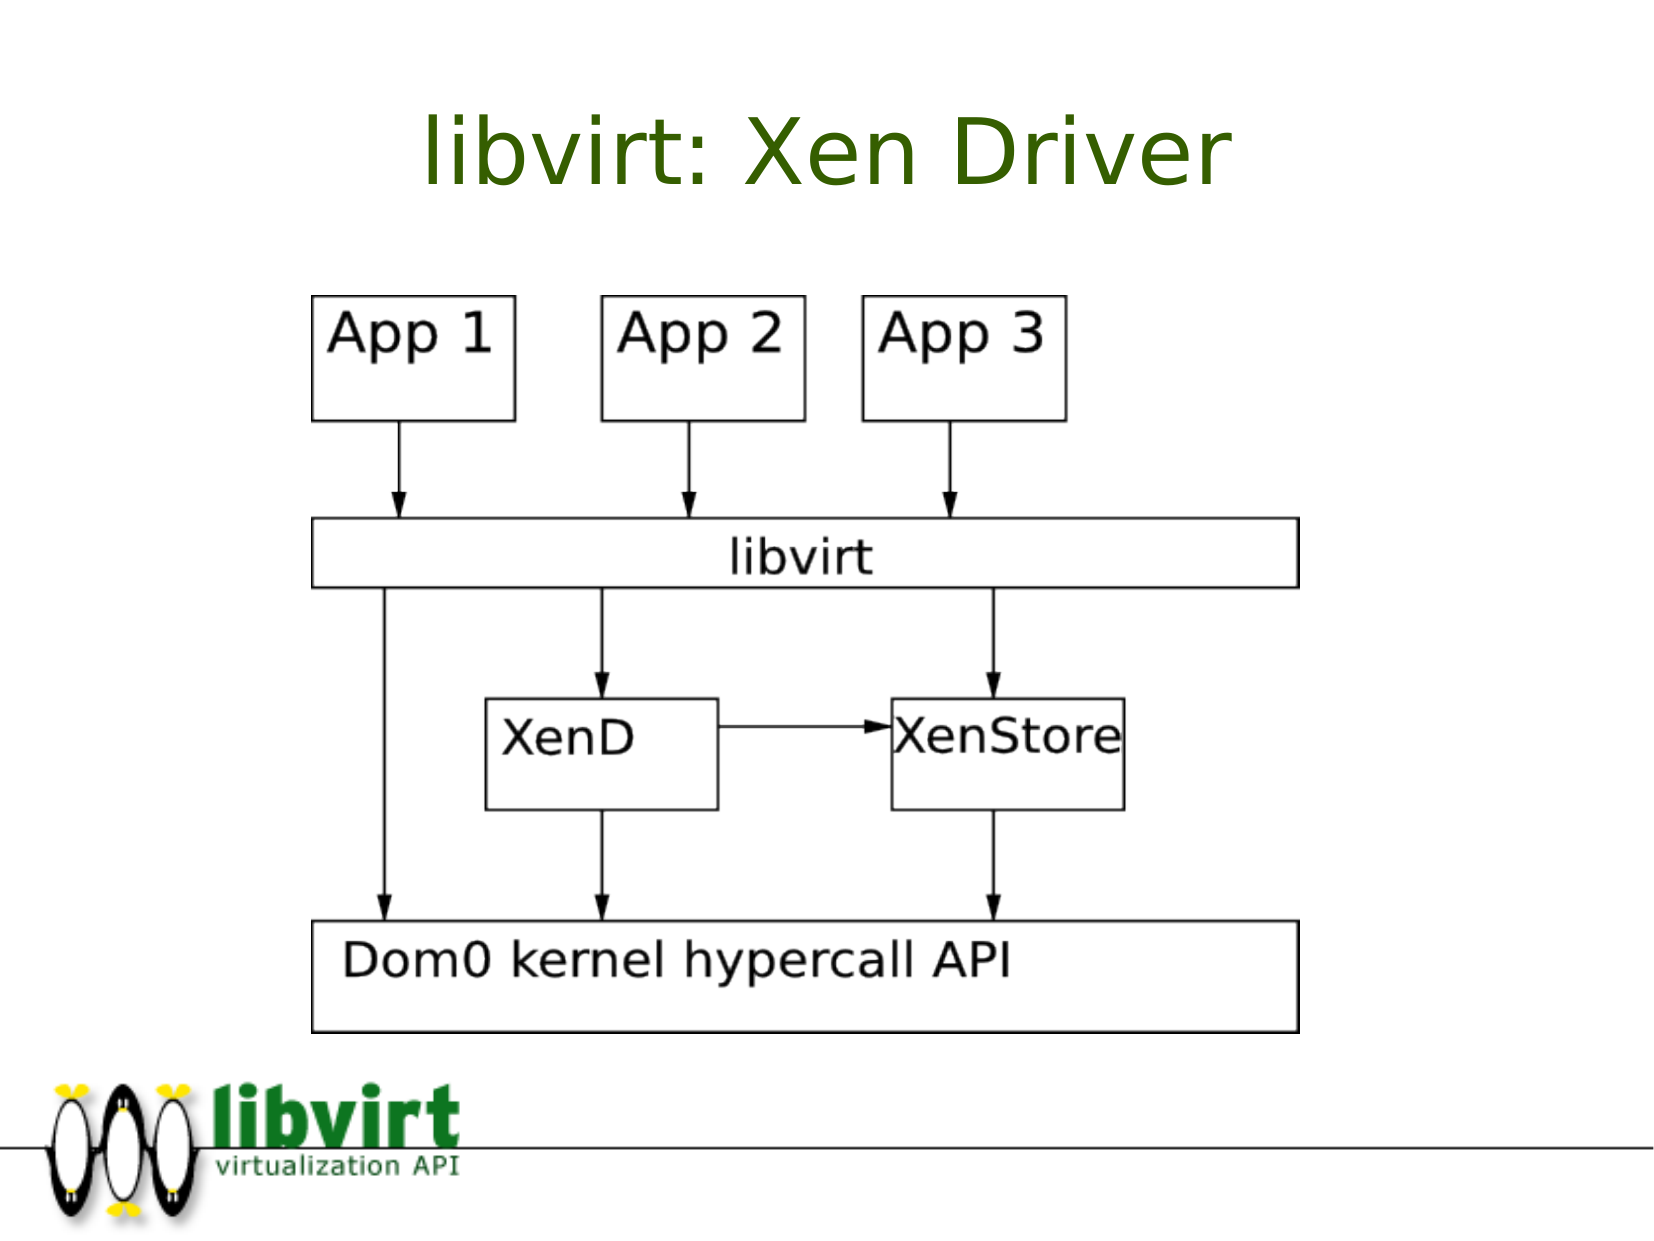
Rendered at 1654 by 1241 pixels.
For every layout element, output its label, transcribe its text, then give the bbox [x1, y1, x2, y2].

picture [311, 295, 1300, 1034]
picture [0, 1076, 1654, 1241]
title libvirt: Xen Driver [82, 49, 1571, 257]
